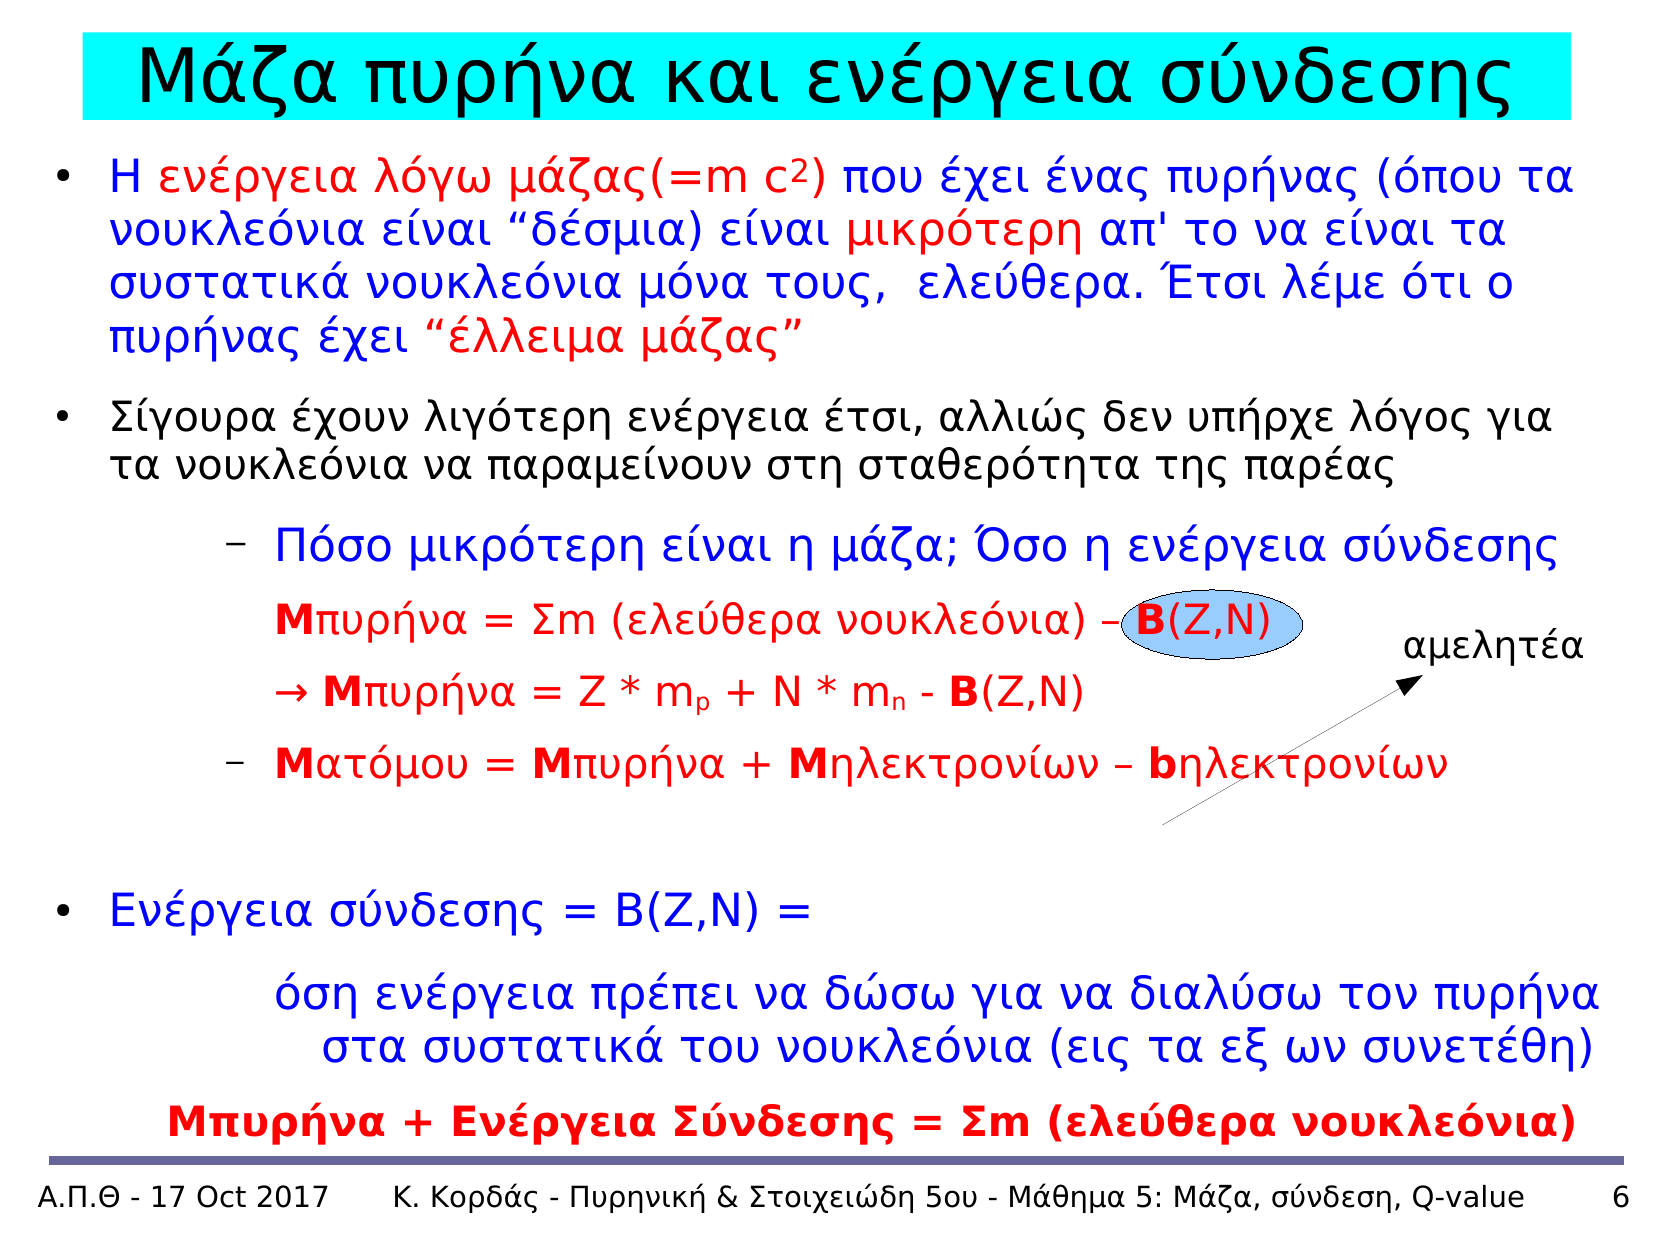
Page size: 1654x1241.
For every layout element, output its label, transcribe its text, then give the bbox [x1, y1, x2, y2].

title Mάζα πυρήνα και ενέργεια σύνδεσης [82, 32, 1571, 120]
text_box αμελητέα [1388, 616, 1600, 676]
list Η ενέργεια λόγω μάζας(=m c2) που έχει ένας πυρήνας (όπου τα νουκλεόνια είναι “δέσμια) είναι μικρότερη απ' το να είναι τα συστατικά νουκλεόνια μόνα τους, ελεύθερα. Έτσι λέμε ότι ο πυρήνας έχει “έλλειμα μάζας” Σίγουρα έχουν λιγότερη ενέργεια έτσι, αλλιώς δεν υπήρχε λόγος για τα νουκλεόνια να παραμείνουν στη σταθερότητα της παρέας Πόσο μικρότερη είναι η μάζα; Όσο η ενέργεια σύνδεσης Μπυρήνα = Σm (ελεύθερα νουκλεόνια) – Β(Ζ,Ν) → Mπυρήνα = Z * mp + N * mn - Β(Ζ,Ν) Mατόμου = Μπυρήνα + Μηλεκτρονίων – bηλεκτρονίων Ενέργεια σύνδεσης = Β(Ζ,Ν) = όση ενέργεια πρέπει να δώσω για να διαλύσω τον πυρήνα στα συστατικά του νουκλεόνια (εις τα εξ ων συνετέθη) Μπυρήνα + Ενέργεια Σύνδεσης = Σm (ελεύθερα νουκλεόνια) [37, 150, 1613, 1166]
